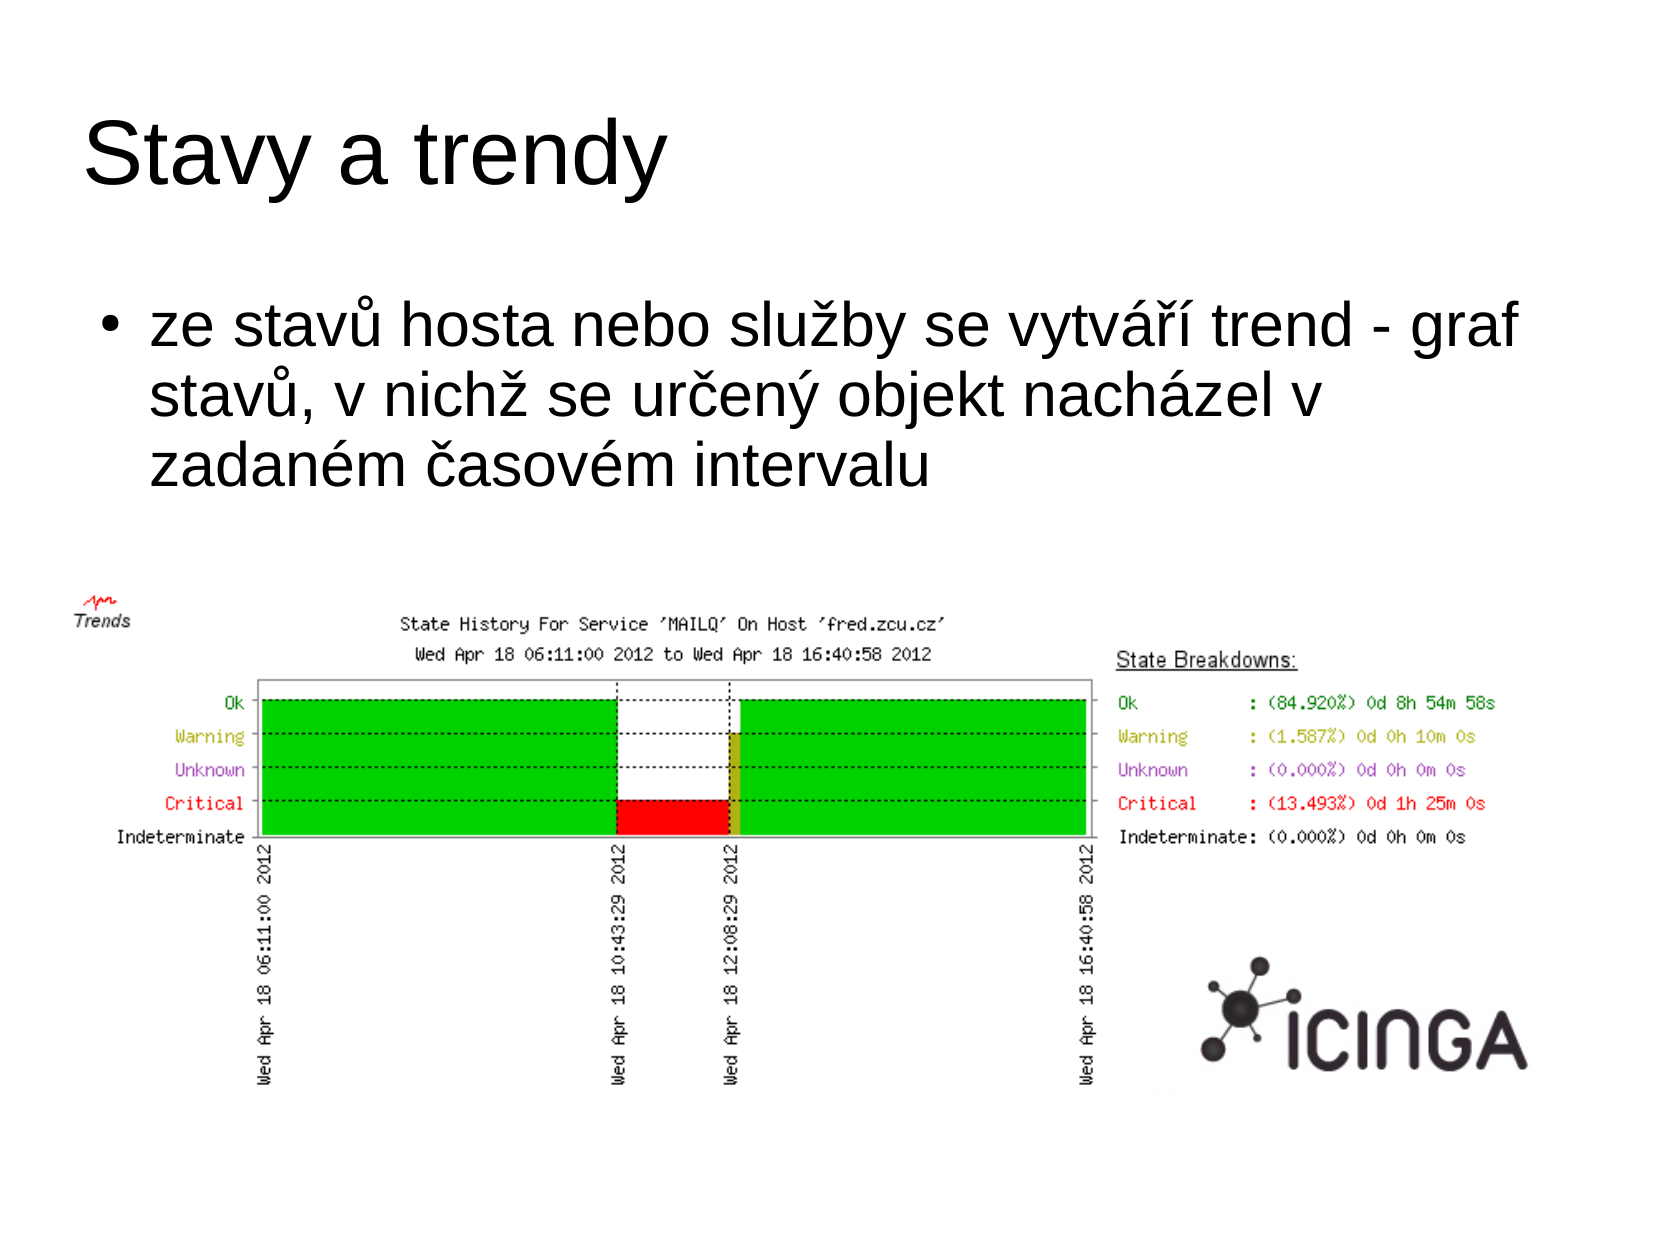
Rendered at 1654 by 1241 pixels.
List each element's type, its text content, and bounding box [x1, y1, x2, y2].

picture [59, 584, 1548, 1095]
list ze stavů hosta nebo služby se vytváří trend - graf stavů, v nichž se určený objekt nacházel v zadaném časovém intervalu [82, 290, 1571, 502]
title Stavy a trendy [82, 68, 1571, 237]
